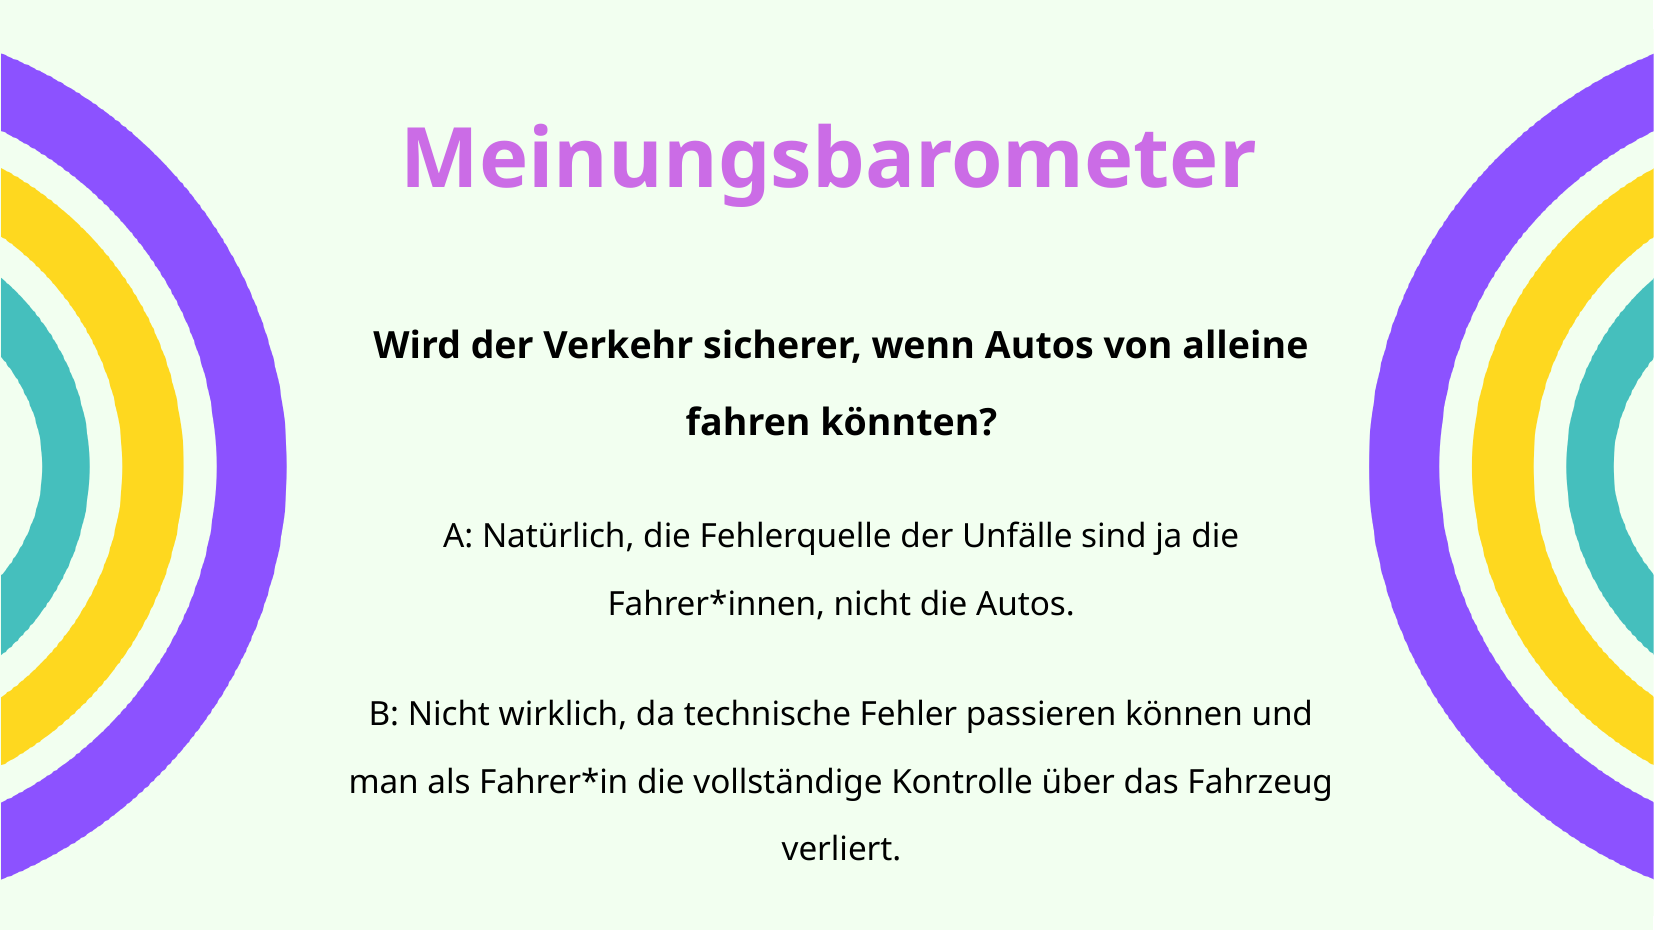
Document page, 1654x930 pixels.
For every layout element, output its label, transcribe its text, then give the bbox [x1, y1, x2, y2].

picture [1352, 29, 1654, 916]
text_box Wird der Verkehr sicherer, wenn Autos von alleine fahren könnten? A: Natürlich, die Fehlerquelle der Unfälle sind ja die Fahrer*innen, nicht die Autos. B: Nicht wirklich, da technische Fehler passieren können und man als Fahrer*in die vollständige Kontrolle über das Fahrzeug verliert. [297, 286, 1350, 930]
text_box Meinungsbarometer [220, 90, 1438, 257]
picture [1, 29, 303, 916]
